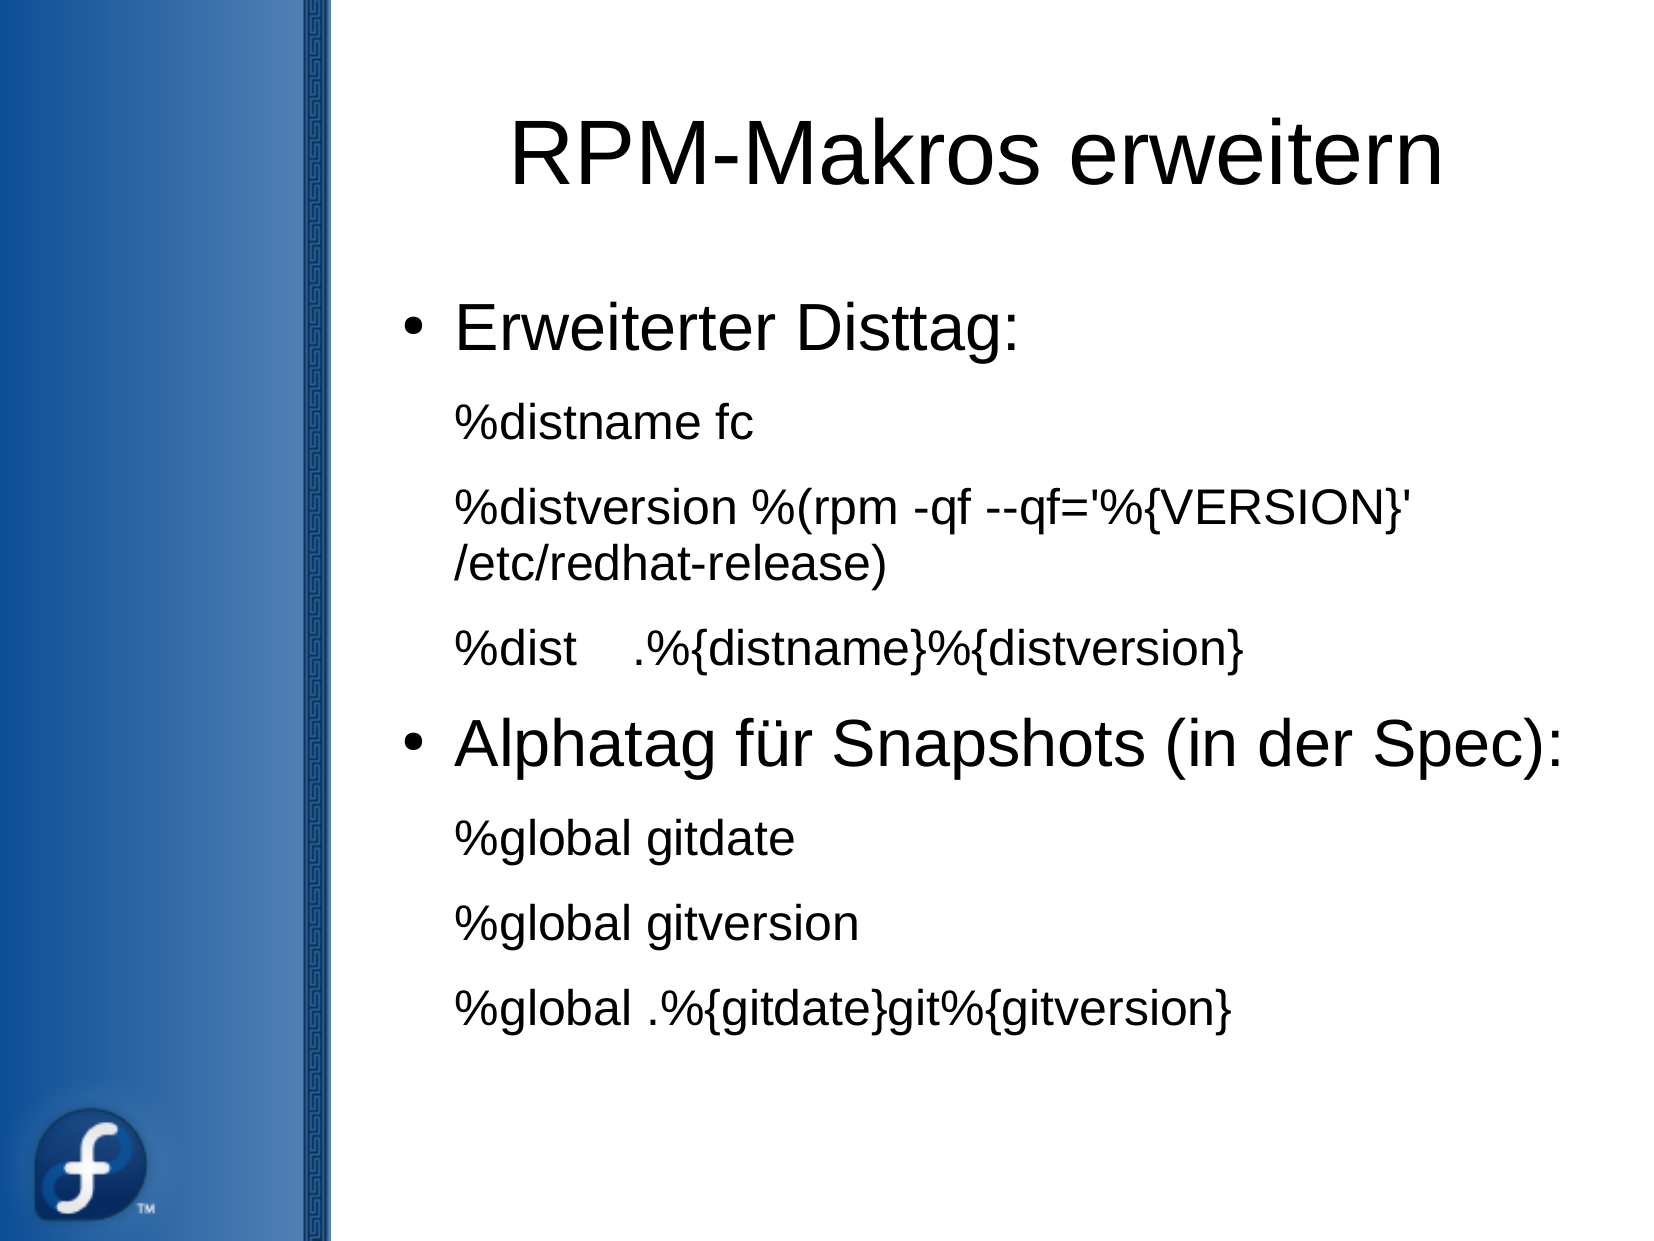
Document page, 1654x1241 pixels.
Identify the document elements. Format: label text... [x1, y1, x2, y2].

list Erweiterter Disttag: %distname fc %distversion %(rpm -qf --qf='%{VERSION}' /etc/redhat-release) %dist .%{distname}%{distversion} Alphatag für Snapshots (in der Spec): %global gitdate %global gitversion %global .%{gitdate}git%{gitversion} [383, 290, 1571, 1094]
picture [0, 0, 331, 1241]
title RPM-Makros erweitern [383, 56, 1571, 250]
